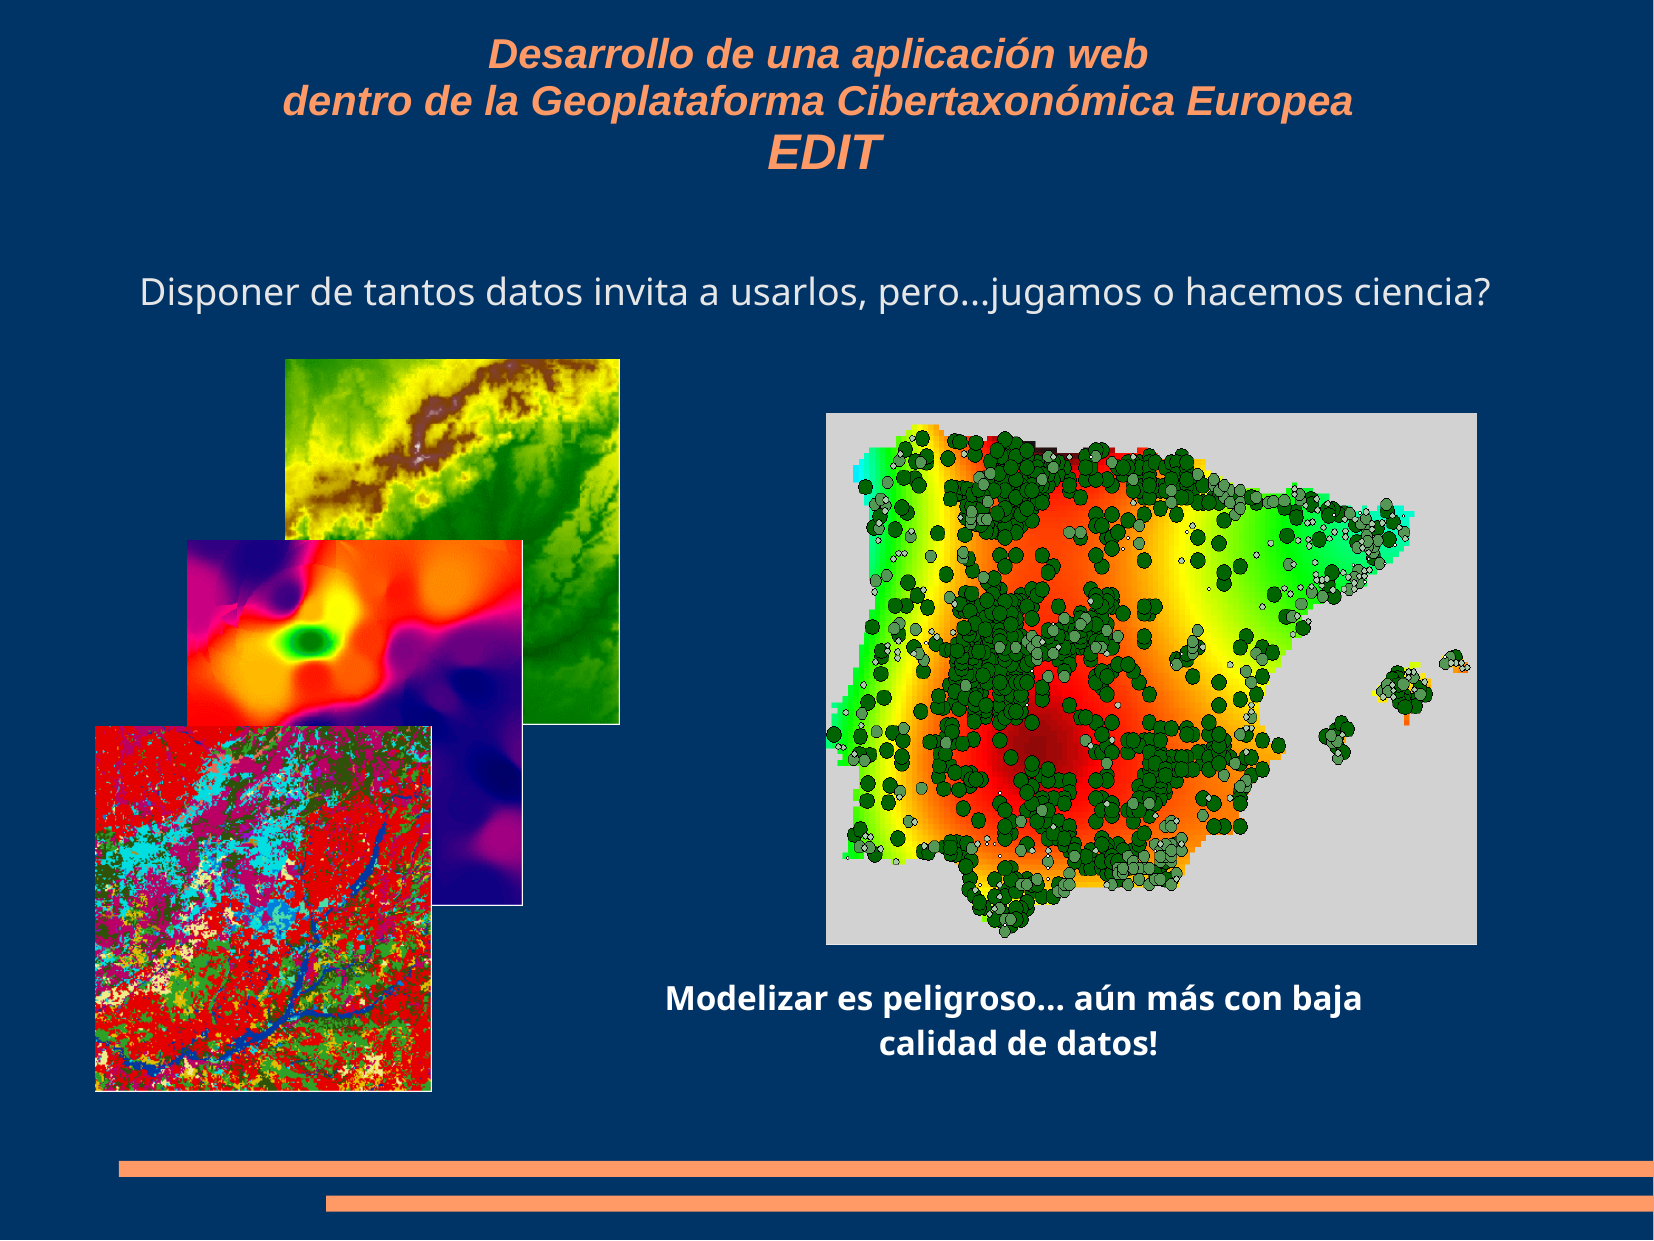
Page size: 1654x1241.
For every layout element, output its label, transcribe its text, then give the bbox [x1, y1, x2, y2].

picture [826, 413, 1477, 945]
list Disponer de tantos datos invita a usarlos, pero...jugamos o hacemos ciencia? [121, 265, 1561, 1133]
picture [95, 359, 621, 1093]
title Desarrollo de una aplicación web dentro de la Geoplataforma Cibertaxonómica Europea EDIT [118, 29, 1531, 182]
text_box Modelizar es peligroso... aún más con baja calidad de datos! [561, 974, 1477, 1058]
